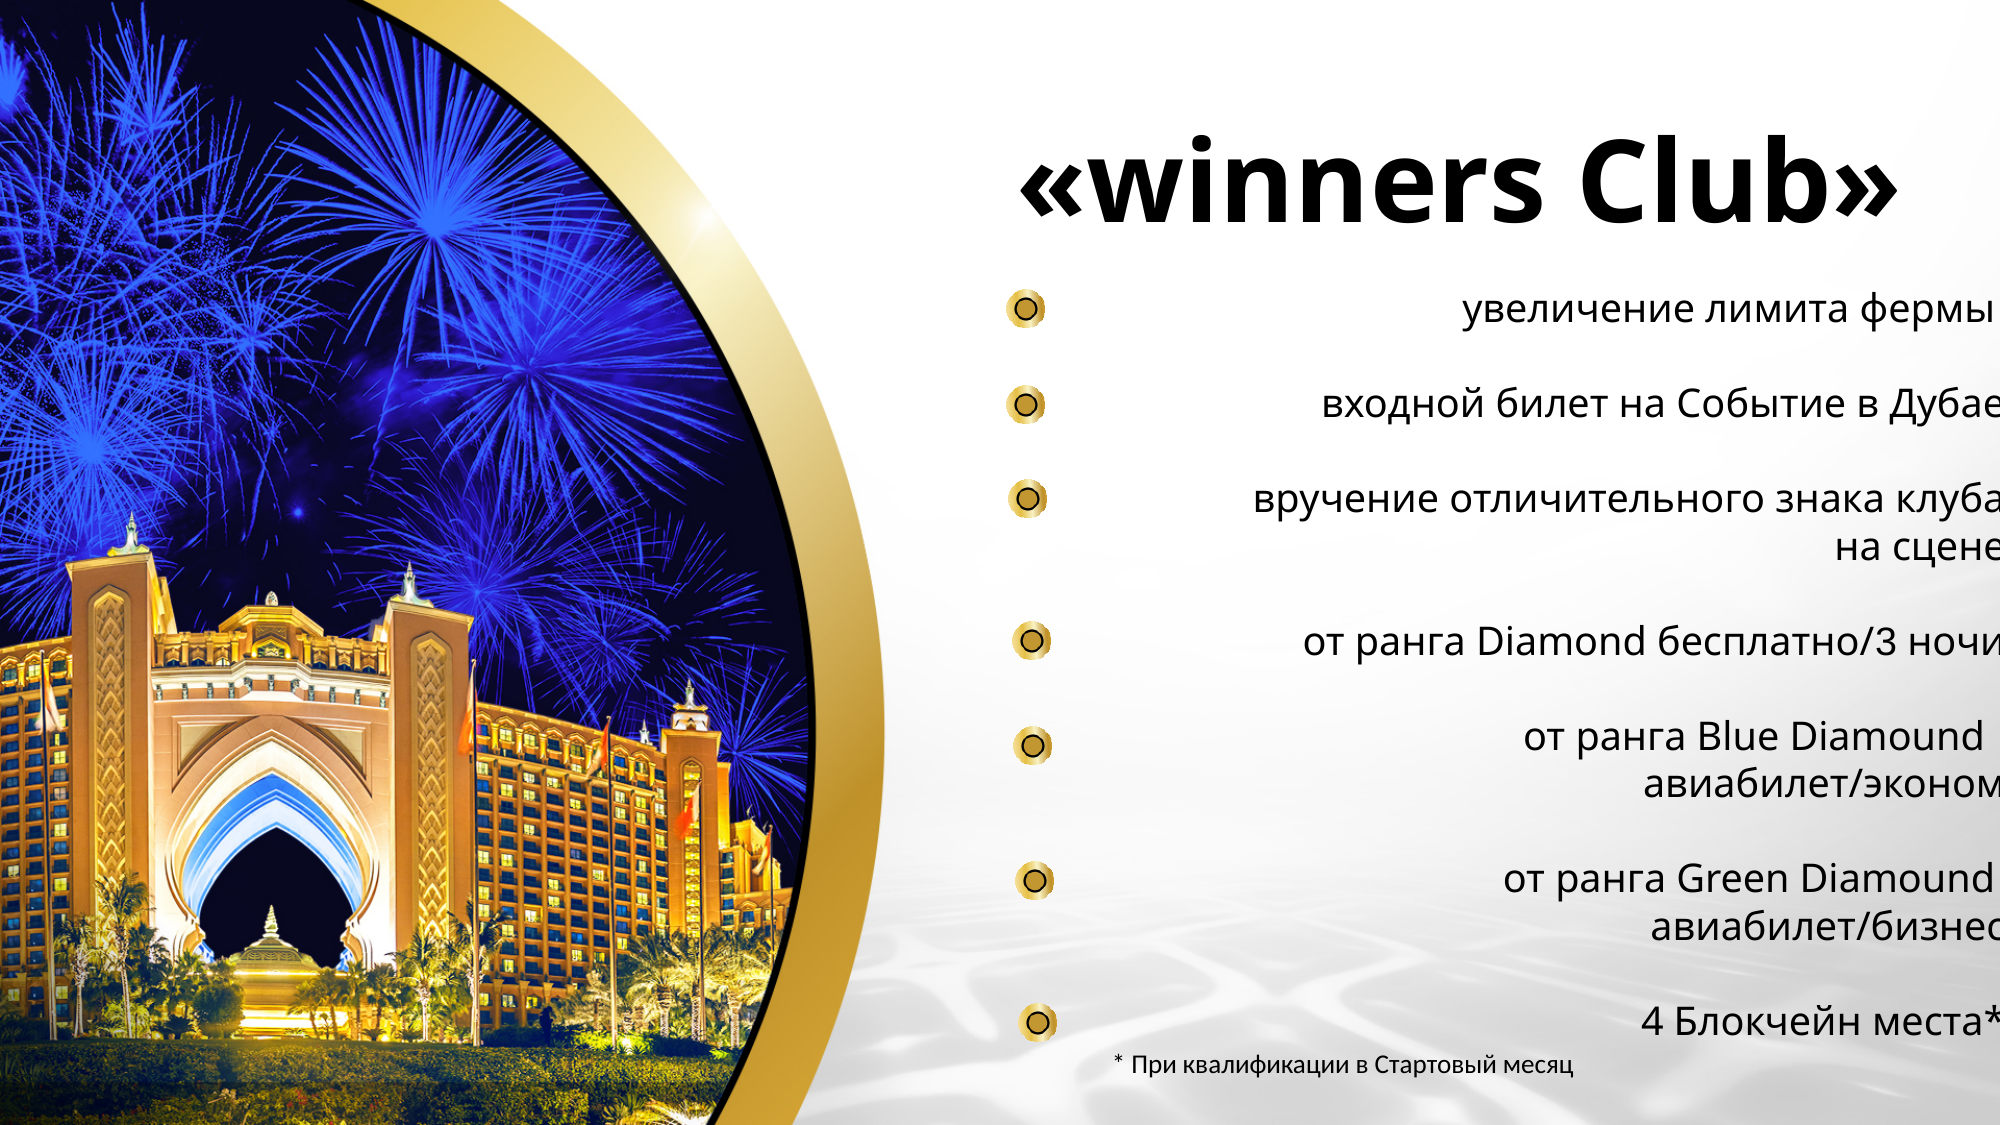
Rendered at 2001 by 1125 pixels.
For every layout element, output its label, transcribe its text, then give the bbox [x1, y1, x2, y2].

text_box «winners Club» [770, 123, 2000, 248]
text_box * При квалификации в Стартовый месяц [1096, 1039, 1589, 1087]
text_box увеличение лимита фермы входной билет на Событие в Дубае вручение отличительного знака клуба на сцене от ранга Diamond бесплатно/3 ночи от ранга Blue Diamound авиабилет/эконом от ранга Green Diamound авиабилет/бизнес 4 Блокчейн места* [1072, 275, 2000, 1125]
picture [0, 0, 2000, 1125]
